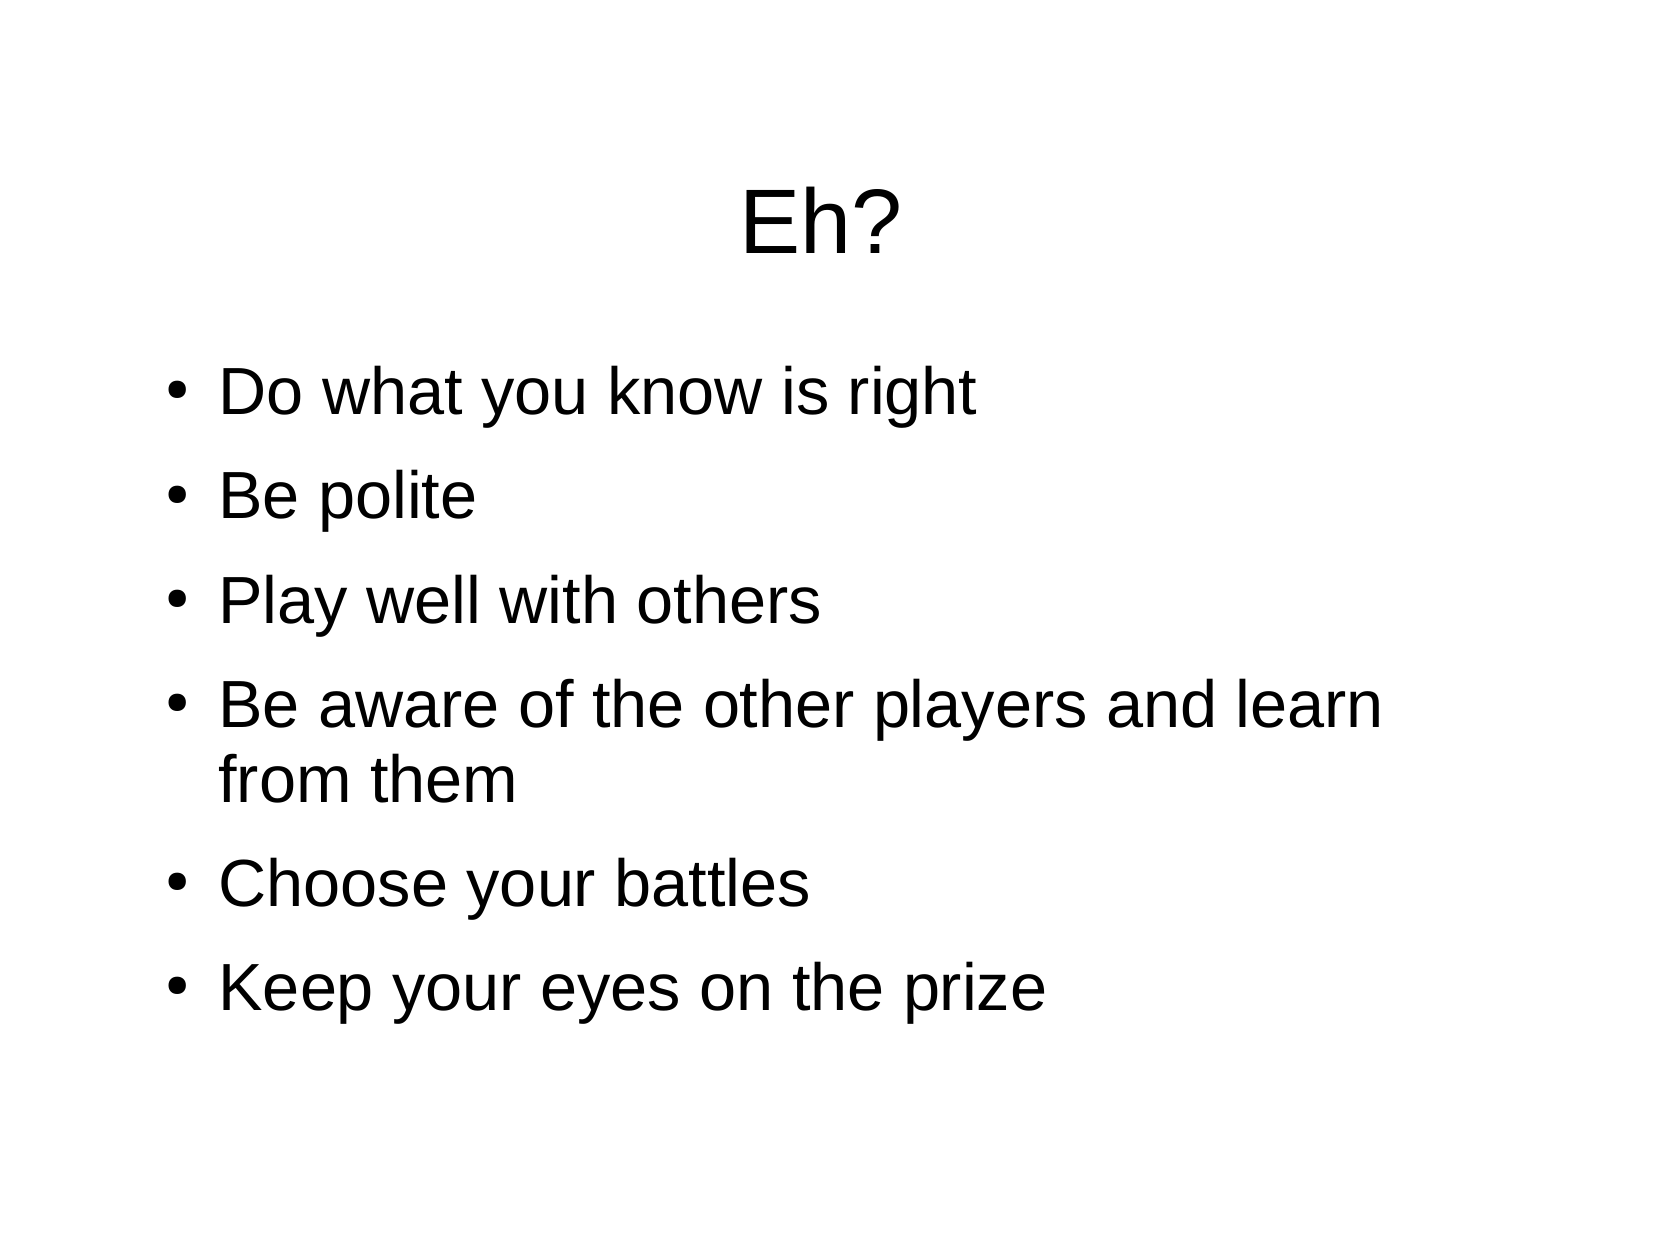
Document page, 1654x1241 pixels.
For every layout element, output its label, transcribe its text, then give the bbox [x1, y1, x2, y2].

title Eh? [135, 117, 1506, 325]
list Do what you know is right Be polite Play well with others Be aware of the other players and learn from them Choose your battles Keep your eyes on the prize [147, 354, 1506, 1049]
